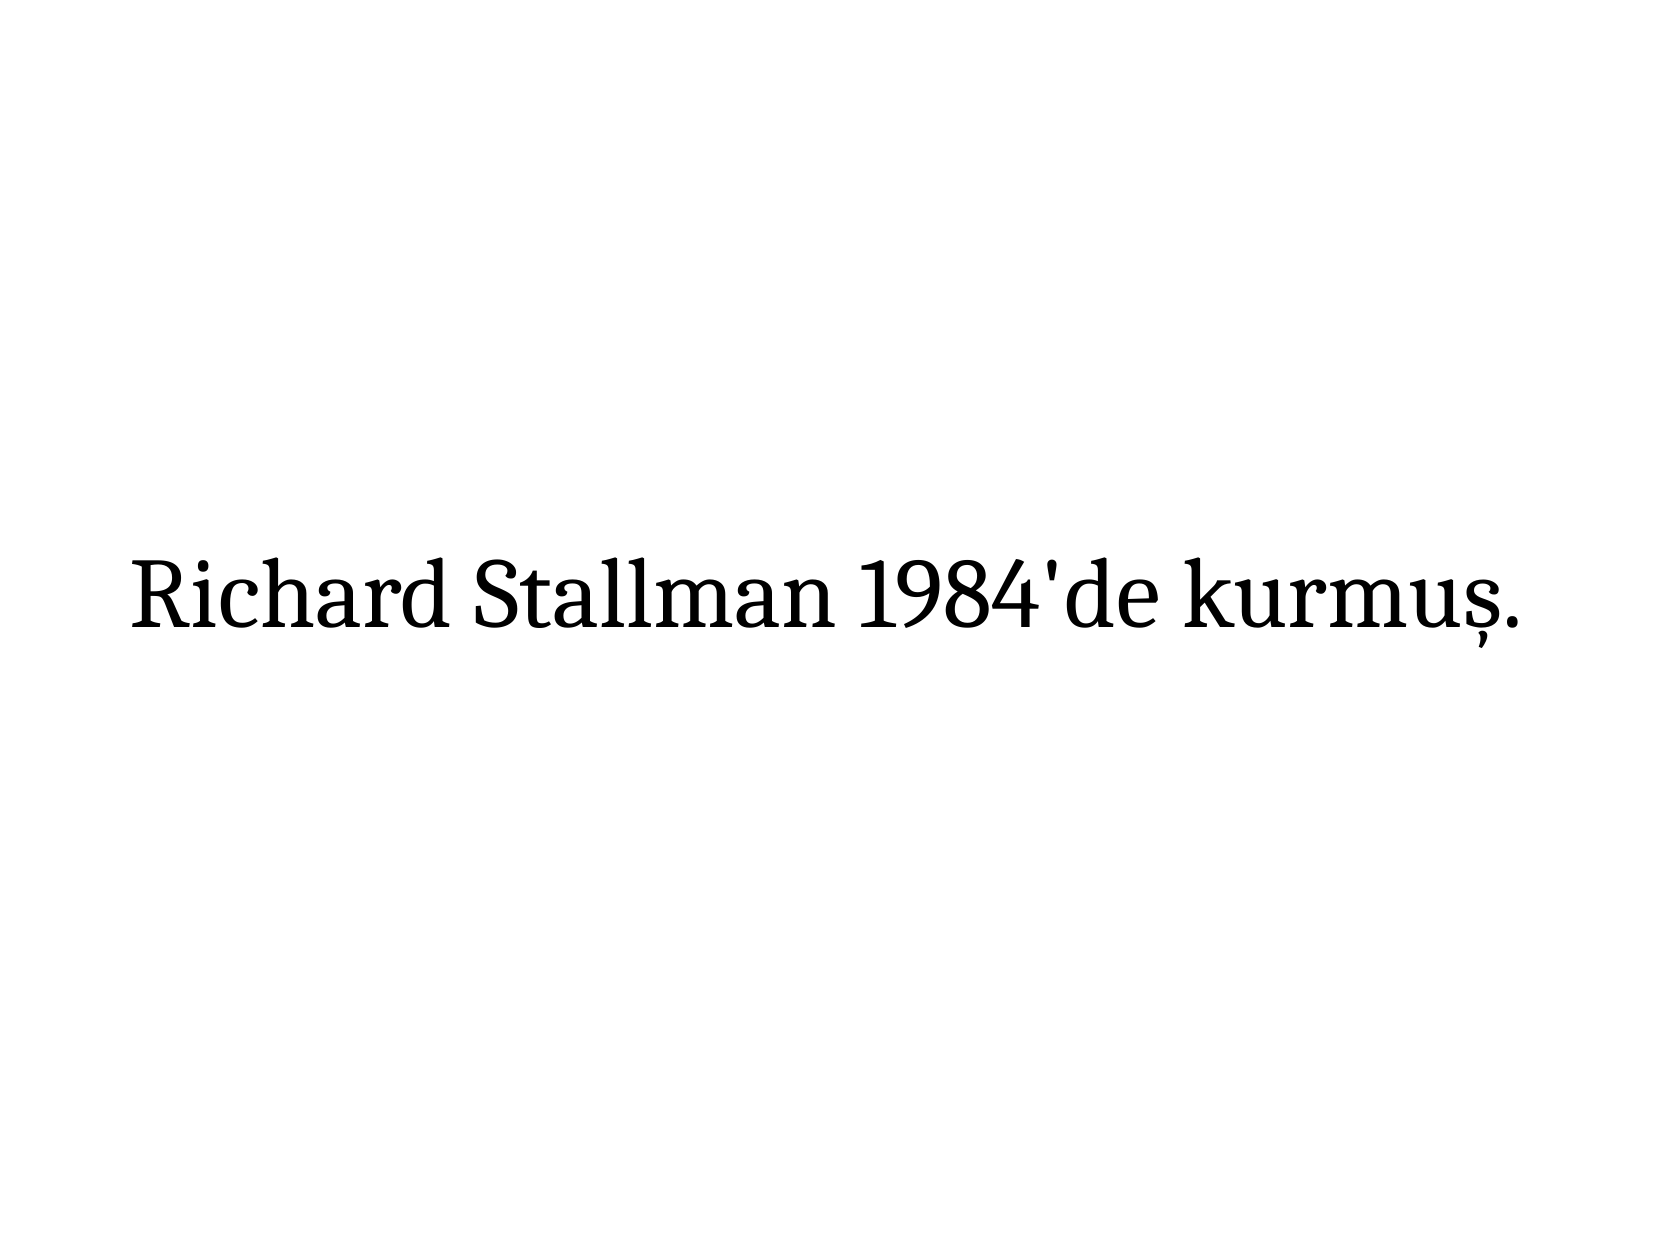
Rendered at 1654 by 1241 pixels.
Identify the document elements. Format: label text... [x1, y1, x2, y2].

title Richard Stallman 1984'de kurmuş. [82, 273, 1571, 916]
